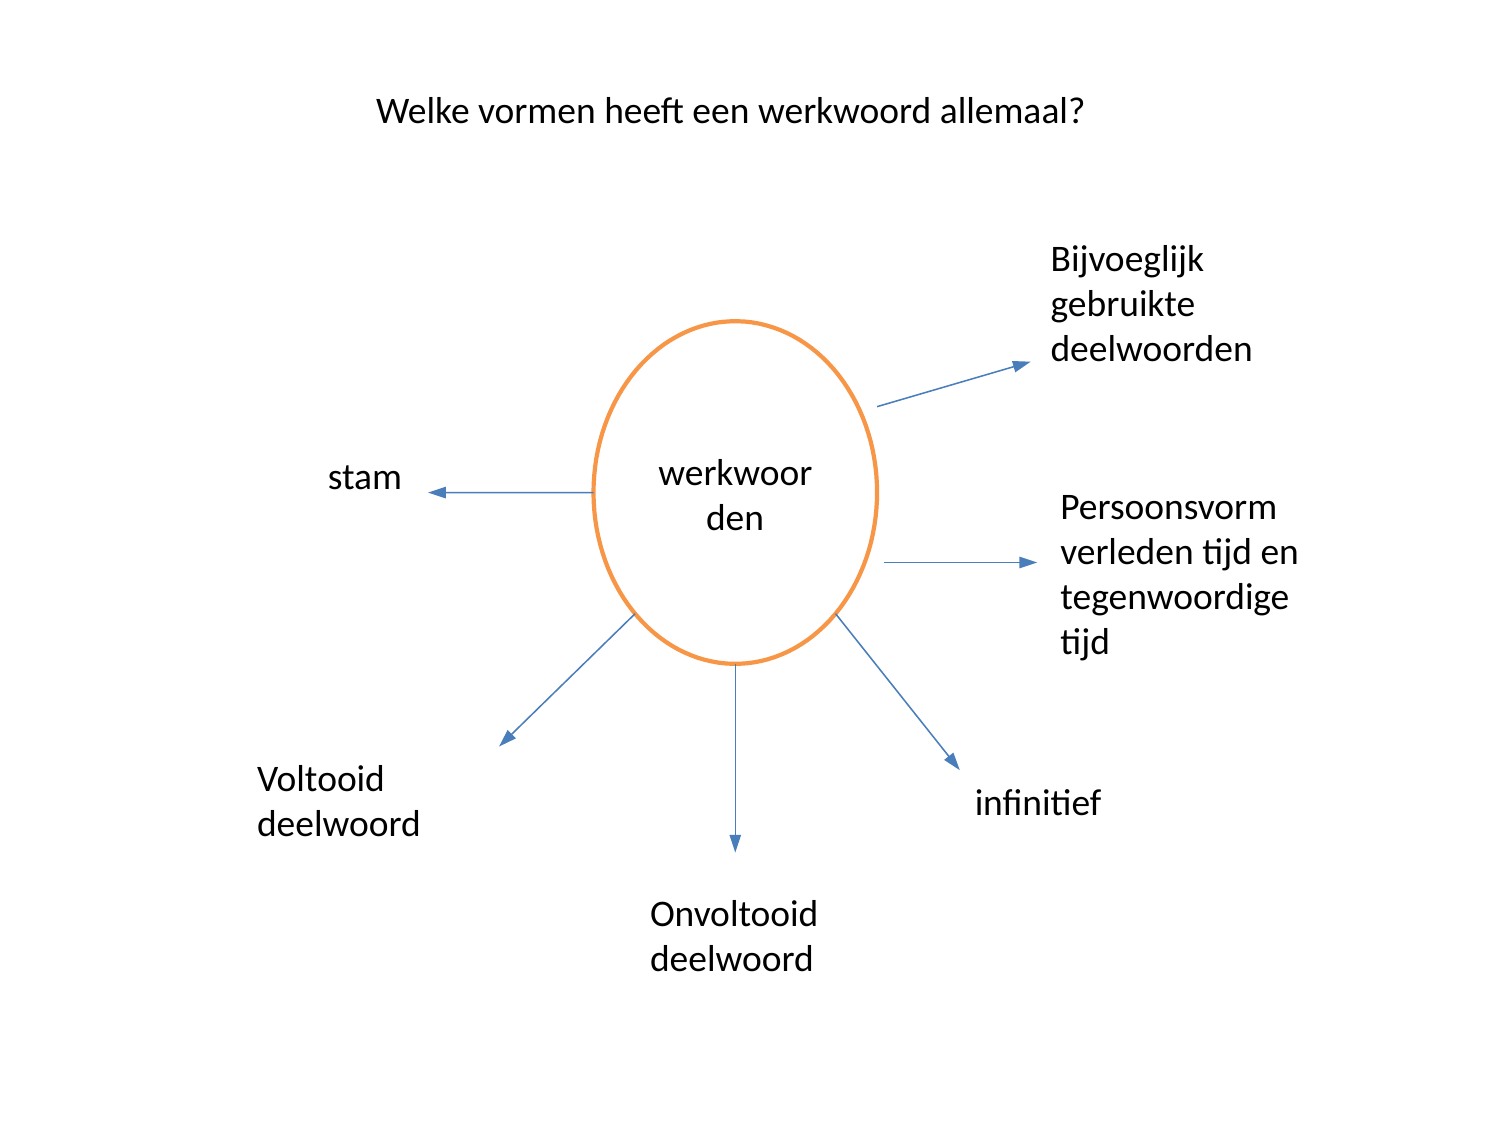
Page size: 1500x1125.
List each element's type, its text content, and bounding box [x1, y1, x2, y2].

text_box infinitief [959, 770, 1223, 831]
text_box Welke vormen heeft een werkwoord allemaal? [360, 78, 1160, 139]
text_box Persoonsvorm verleden tijd en tegenwoordige tijd [1045, 474, 1341, 672]
text_box Voltooid deelwoord [242, 746, 500, 853]
text_box Bijvoeglijk gebruikte deelwoorden [1035, 226, 1284, 378]
text_box stam [312, 444, 429, 505]
text_box werkwoorden [593, 321, 878, 664]
text_box Onvoltooid deelwoord [635, 881, 878, 988]
